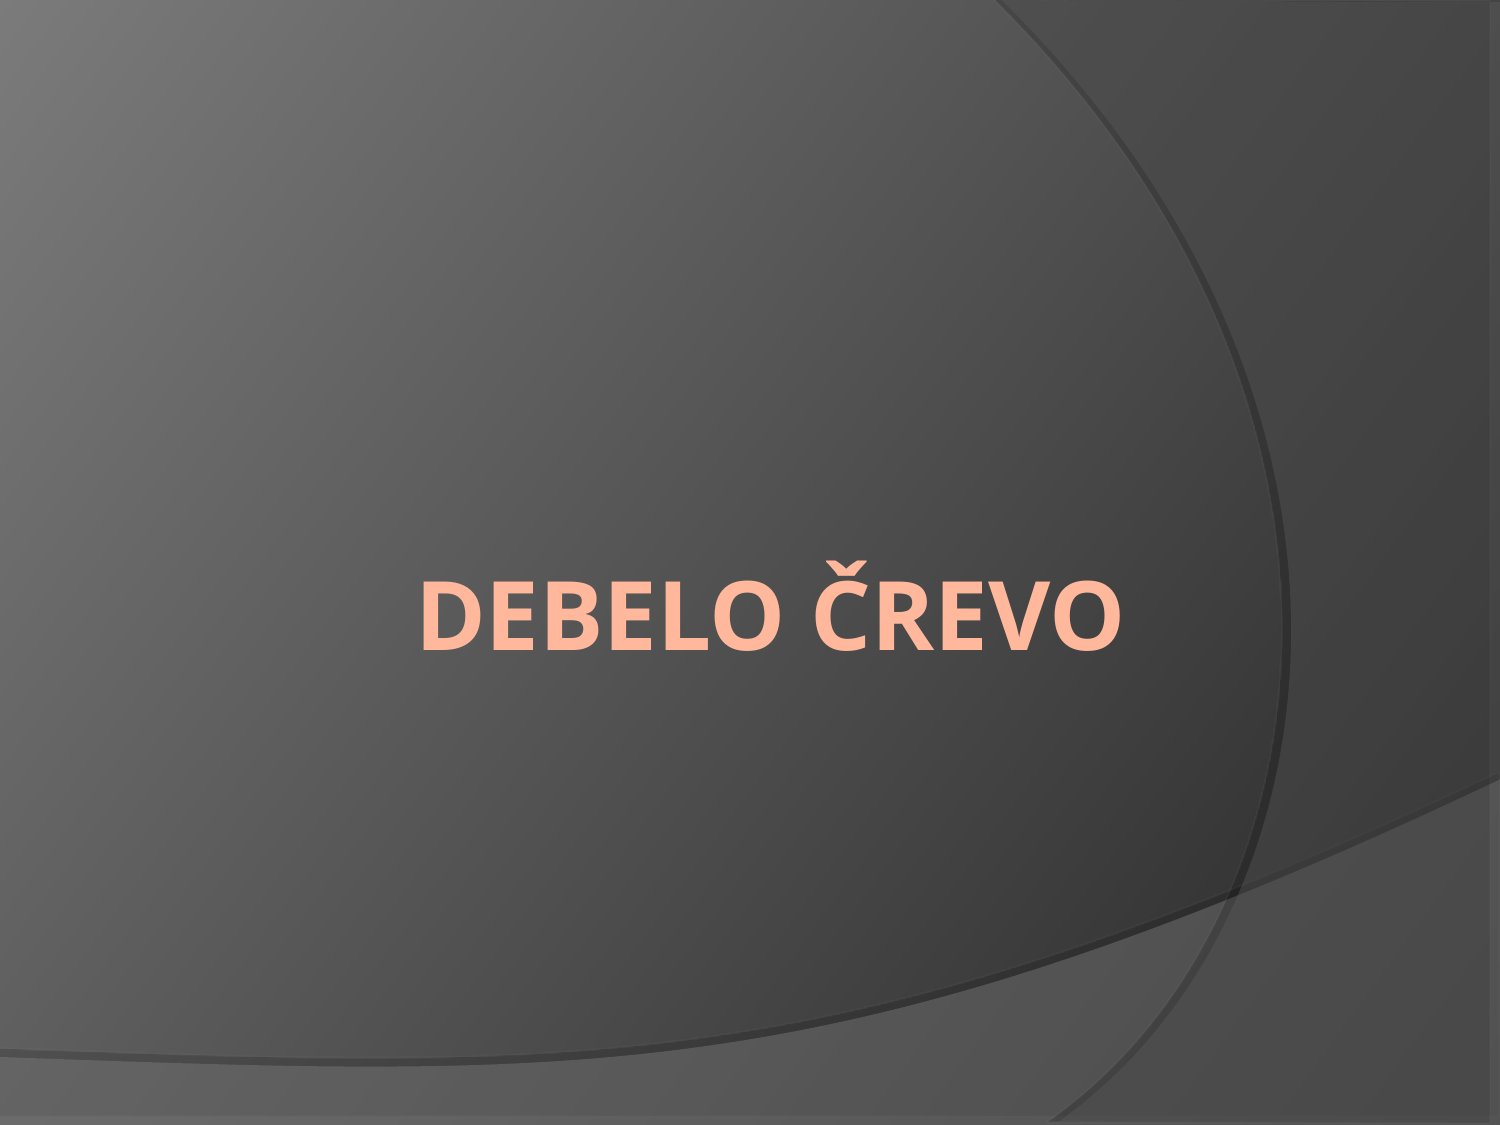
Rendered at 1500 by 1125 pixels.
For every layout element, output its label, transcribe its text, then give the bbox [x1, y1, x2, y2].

title Debelo črevo [70, 547, 1134, 925]
